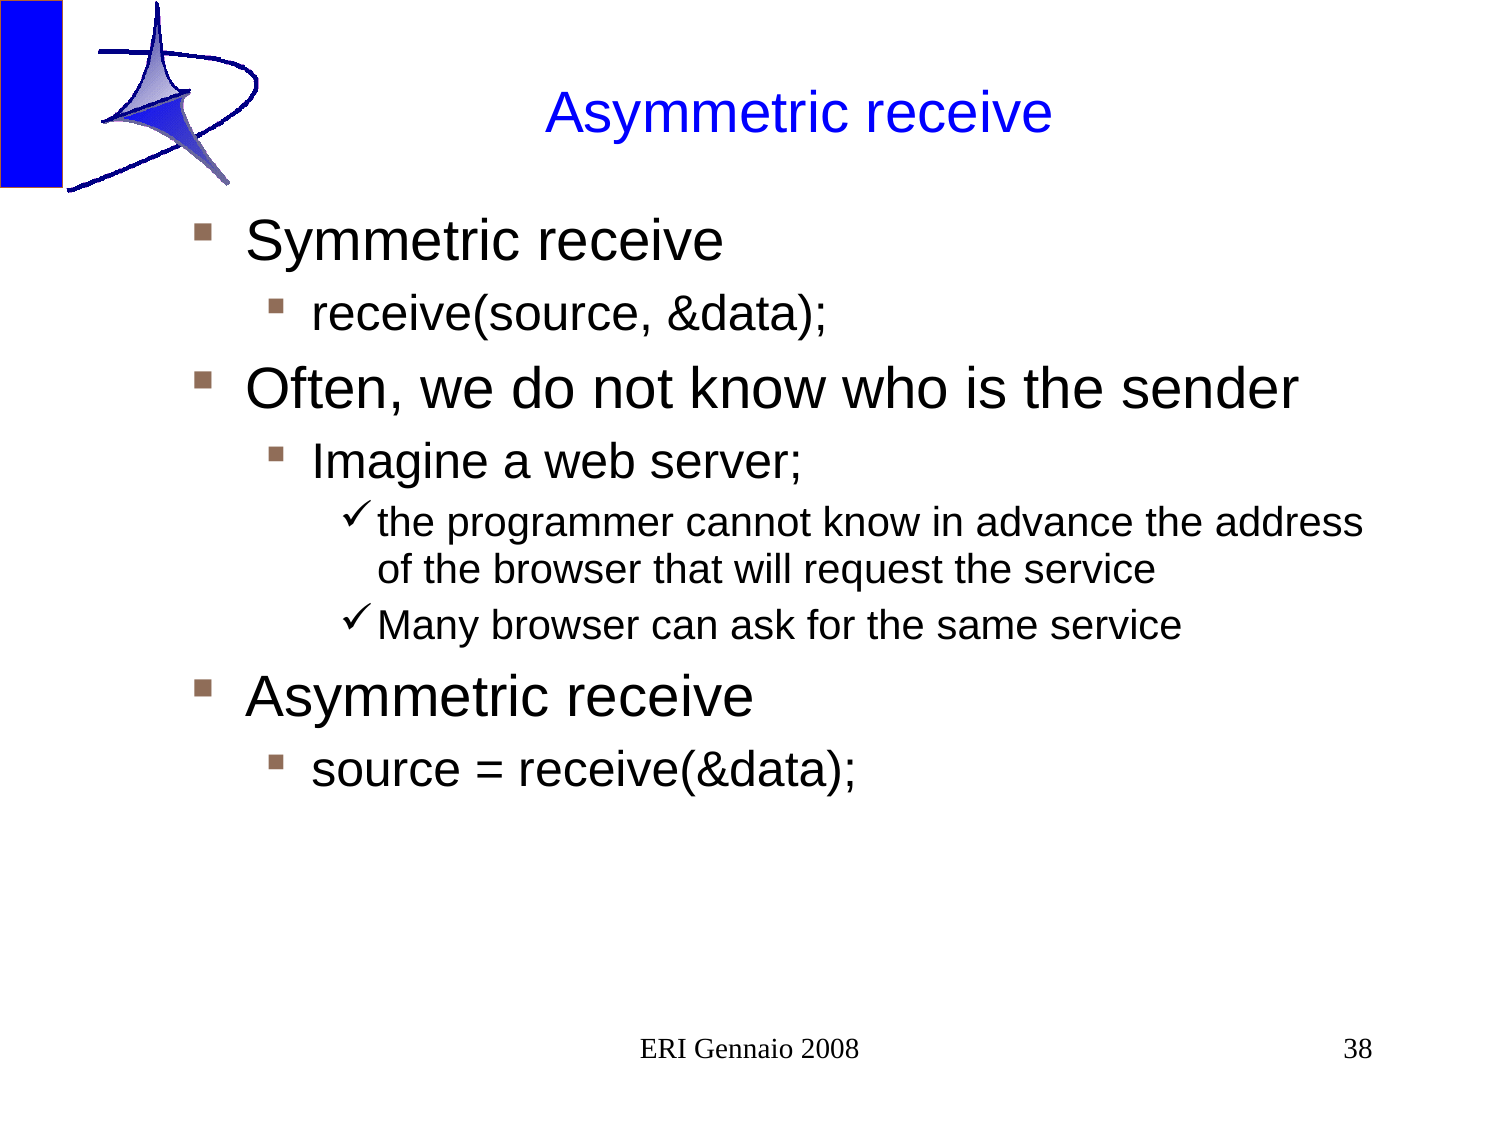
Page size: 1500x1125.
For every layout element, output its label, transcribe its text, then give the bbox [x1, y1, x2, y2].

title Asymmetric receive [174, 62, 1425, 163]
list Symmetric receive receive(source, &data); Often, we do not know who is the sender Imagine a web server; the programmer cannot know in advance the address of the browser that will request the service Many browser can ask for the same service Asymmetric receive source = receive(&data); [174, 199, 1425, 963]
picture [62, 0, 263, 197]
